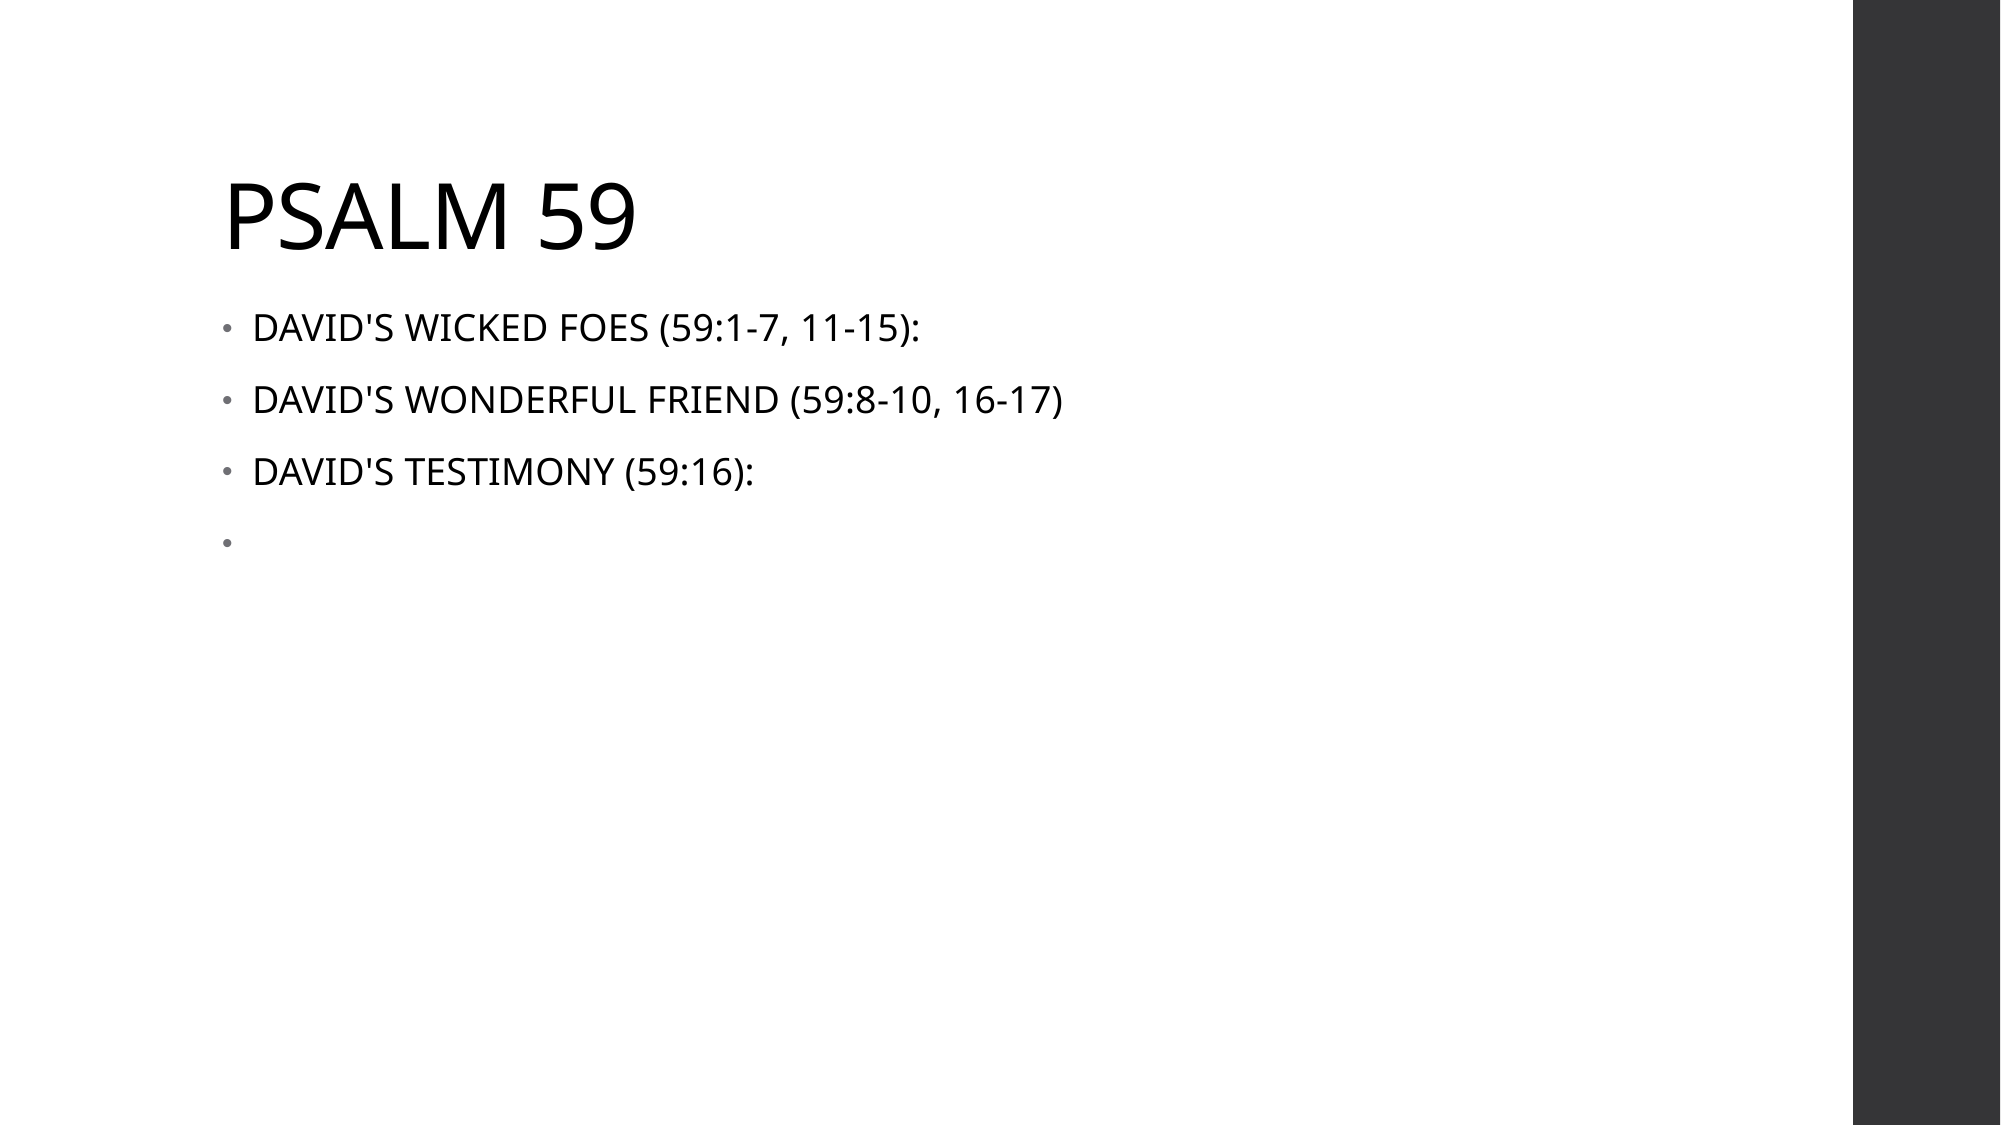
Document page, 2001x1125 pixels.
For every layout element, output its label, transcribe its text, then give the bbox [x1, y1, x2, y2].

list DAVID'S WICKED FOES (59:1-7, 11-15): DAVID'S WONDERFUL FRIEND (59:8-10, 16-17) DAVID'S TESTIMONY (59:16): [206, 299, 1617, 1014]
title PSALM 59 [206, 60, 1797, 278]
